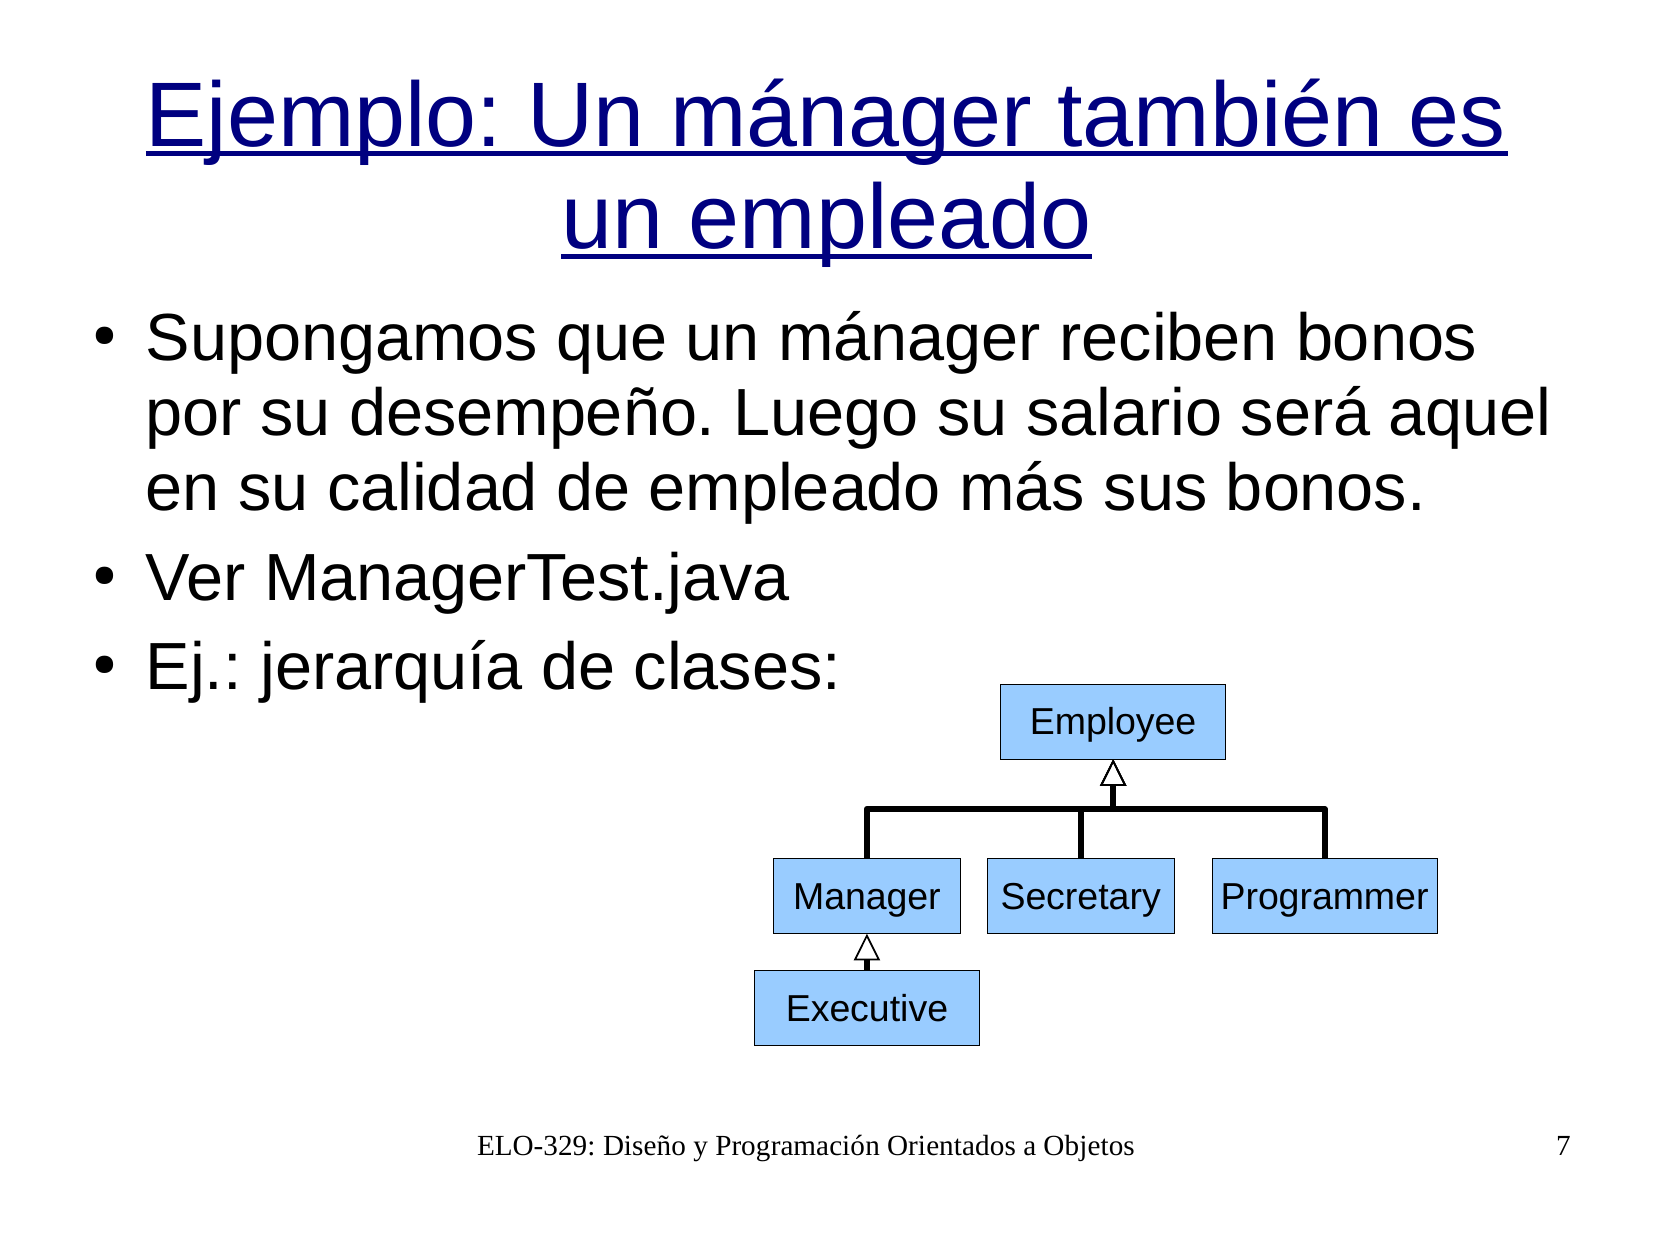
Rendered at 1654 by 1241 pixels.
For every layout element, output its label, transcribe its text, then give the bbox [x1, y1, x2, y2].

text_box Employee [1000, 684, 1226, 760]
text_box Secretary [987, 858, 1175, 934]
text_box Programmer [1212, 858, 1438, 934]
list Supongamos que un mánager reciben bonos por su desempeño. Luego su salario será aquel en su calidad de empleado más sus bonos. Ver ManagerTest.java Ej.: jerarquía de clases: [75, 300, 1564, 1126]
text_box Executive [754, 970, 980, 1046]
title Ejemplo: Un mánager también es un empleado [82, 51, 1571, 280]
text_box Manager [773, 858, 961, 934]
